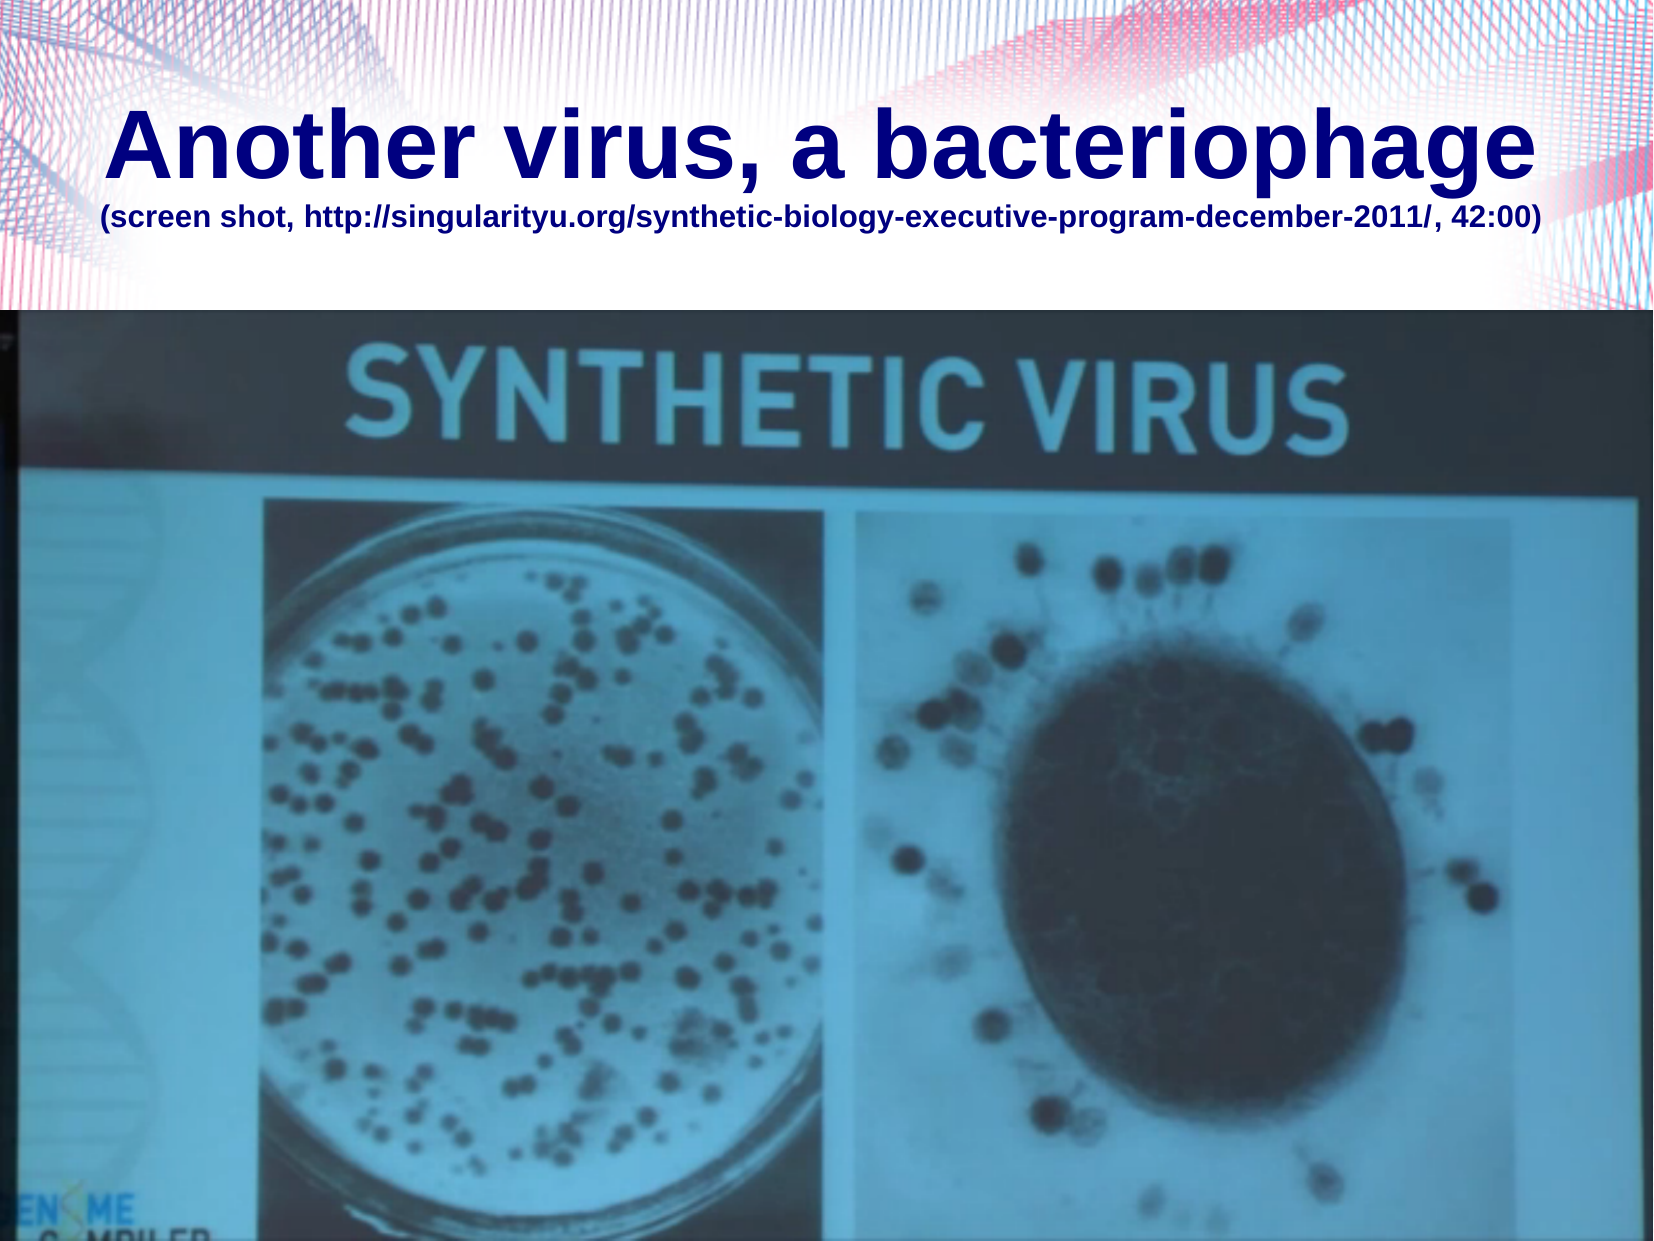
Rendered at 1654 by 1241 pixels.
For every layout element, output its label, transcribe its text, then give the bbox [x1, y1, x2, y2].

title Another virus, a bacteriophage (screen shot, http://singularityu.org/synthetic-biology-executive-program-december-2011/, 42:00) [77, 59, 1565, 267]
picture [0, 0, 1654, 1241]
